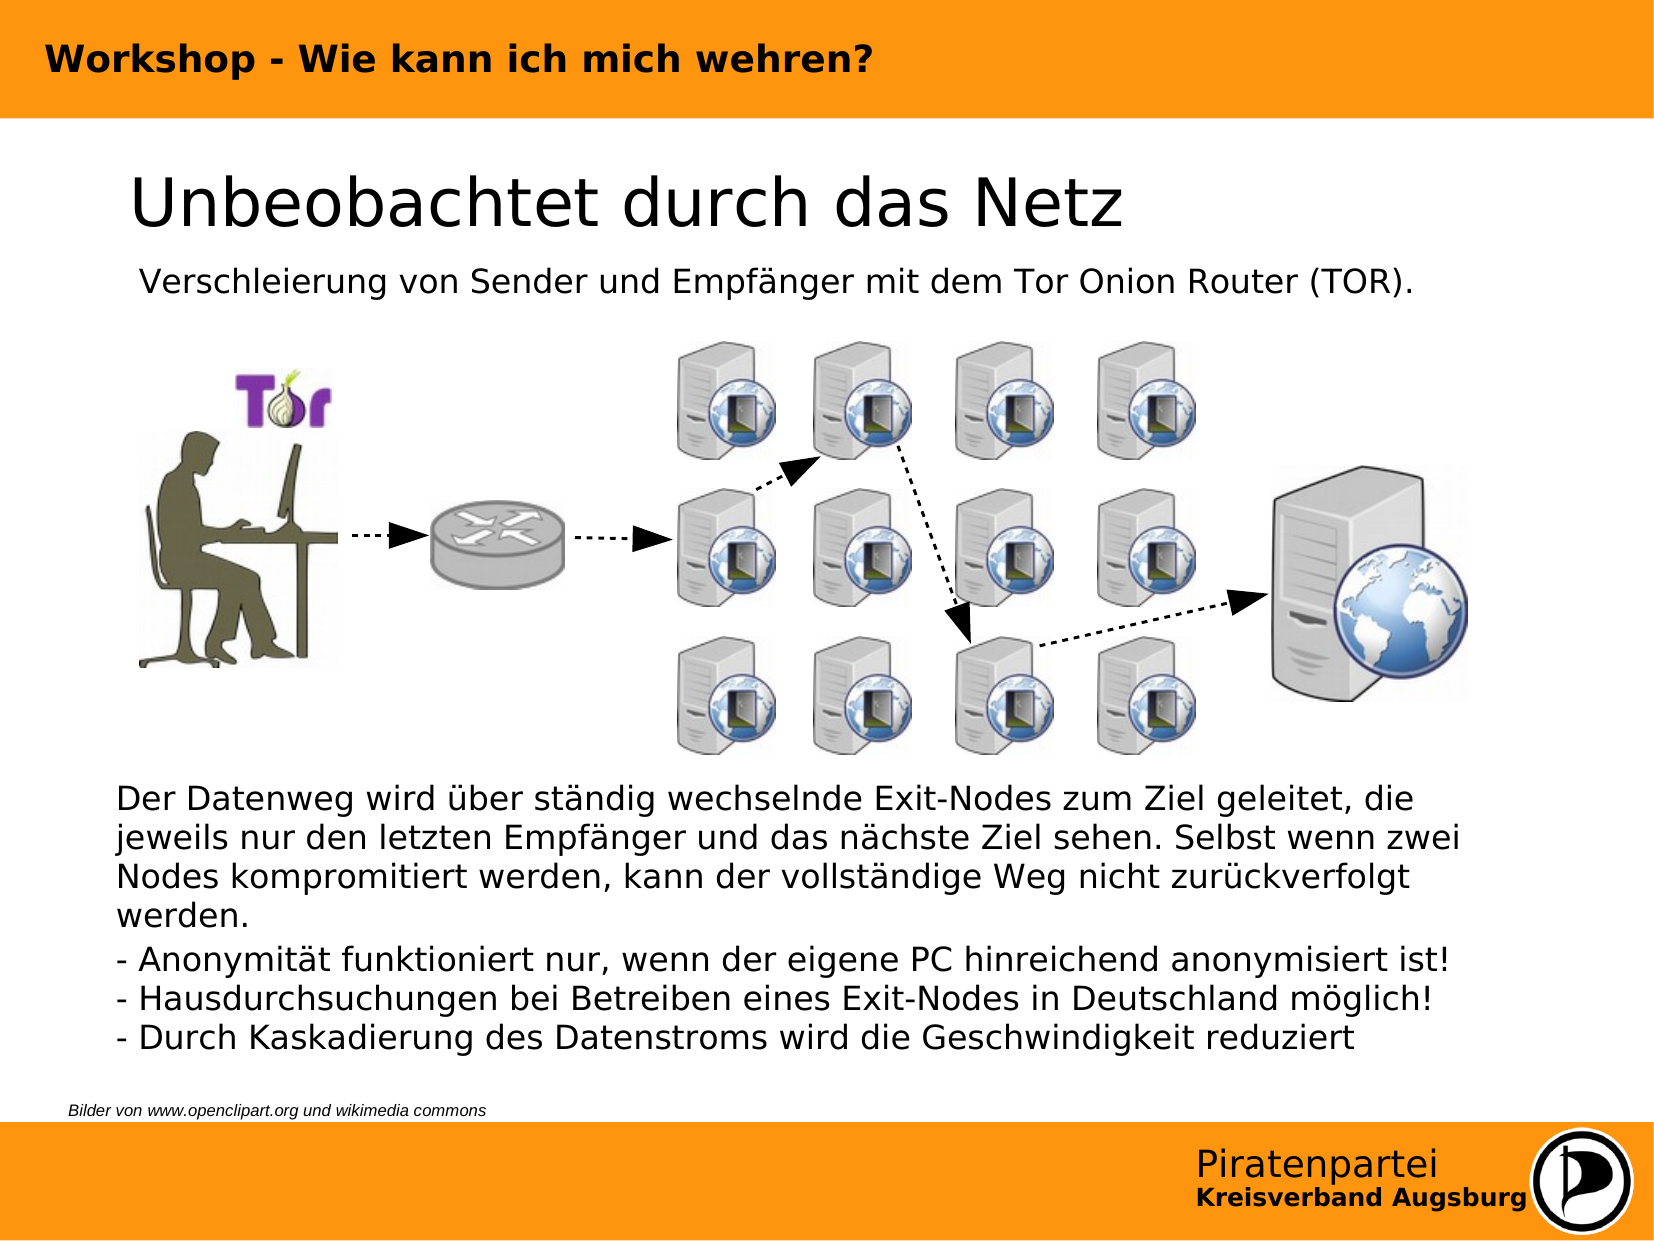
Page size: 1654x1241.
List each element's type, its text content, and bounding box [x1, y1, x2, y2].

picture [430, 500, 565, 590]
text_box Verschleierung von Sender und Empfänger mit dem Tor Onion Router (TOR). [123, 253, 1559, 312]
picture [1097, 488, 1196, 607]
picture [813, 636, 912, 755]
picture [1097, 341, 1196, 460]
picture [955, 488, 1054, 607]
text_box Unbeobachtet durch das Netz [115, 155, 1560, 248]
picture [1097, 636, 1196, 755]
text_box - Anonymität funktioniert nur, wenn der eigene PC hinreichend anonymisiert ist! - Hausdurchsuchungen bei Betreiben eines Exit-Nodes in Deutschland möglich! - Durch Kaskadierung des Datenstroms wird die Geschwindigkeit reduziert [100, 932, 1536, 1074]
picture [955, 636, 1054, 755]
picture [955, 341, 1054, 460]
picture [677, 341, 776, 460]
picture [234, 368, 332, 428]
picture [813, 488, 912, 607]
picture [1271, 465, 1468, 702]
picture [1529, 1127, 1634, 1235]
picture [677, 488, 776, 607]
picture [677, 636, 776, 755]
text_box Der Datenweg wird über ständig wechselnde Exit-Nodes zum Ziel geleitet, die jeweils nur den letzten Empfänger und das nächste Ziel sehen. Selbst wenn zwei Nodes kompromitiert werden, kann der vollständige Weg nicht zurückverfolgt werden. [100, 770, 1536, 913]
picture [139, 431, 338, 668]
text_box Workshop - Wie kann ich mich wehren? [29, 29, 1329, 88]
text_box Bilder von www.openclipart.org und wikimedia commons [53, 1092, 842, 1127]
picture [813, 341, 912, 460]
